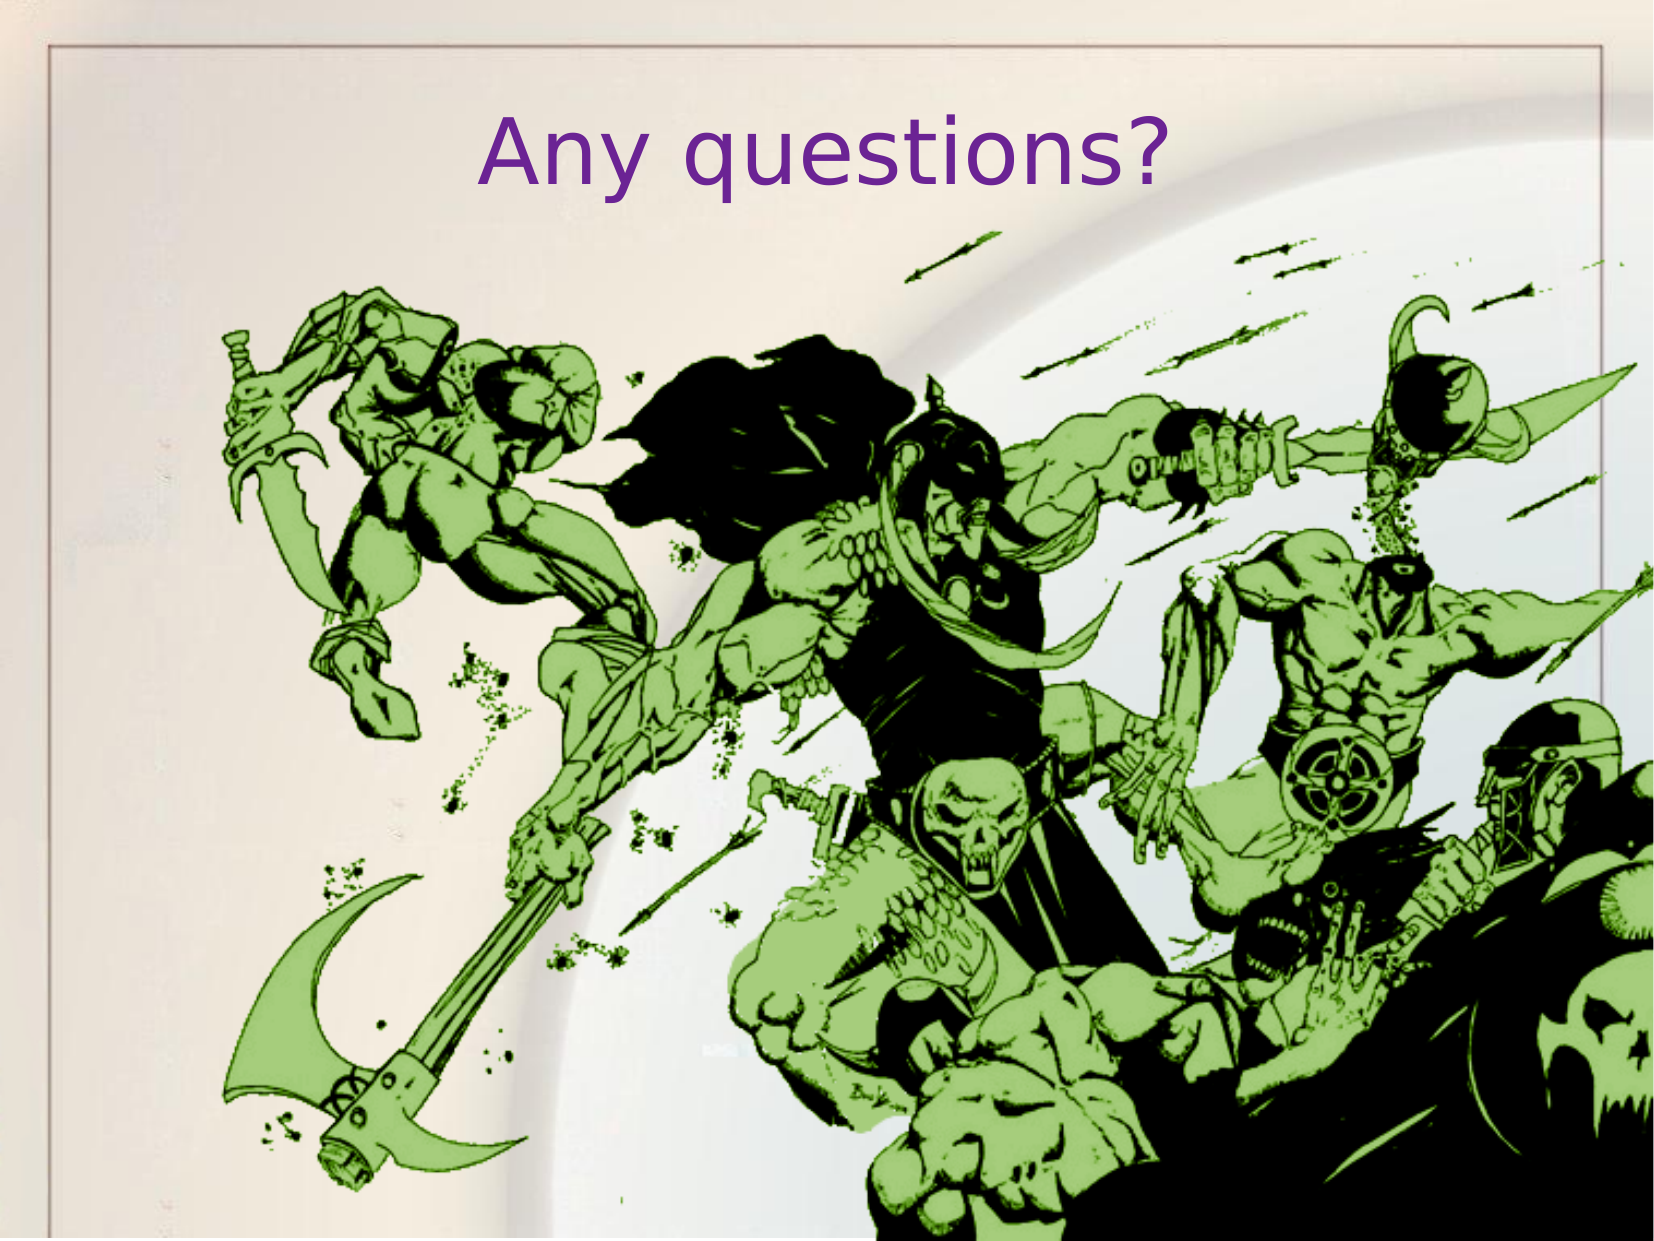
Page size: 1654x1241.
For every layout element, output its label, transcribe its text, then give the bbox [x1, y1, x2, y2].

title Any questions? [82, 49, 1571, 257]
picture [0, 0, 1654, 1241]
